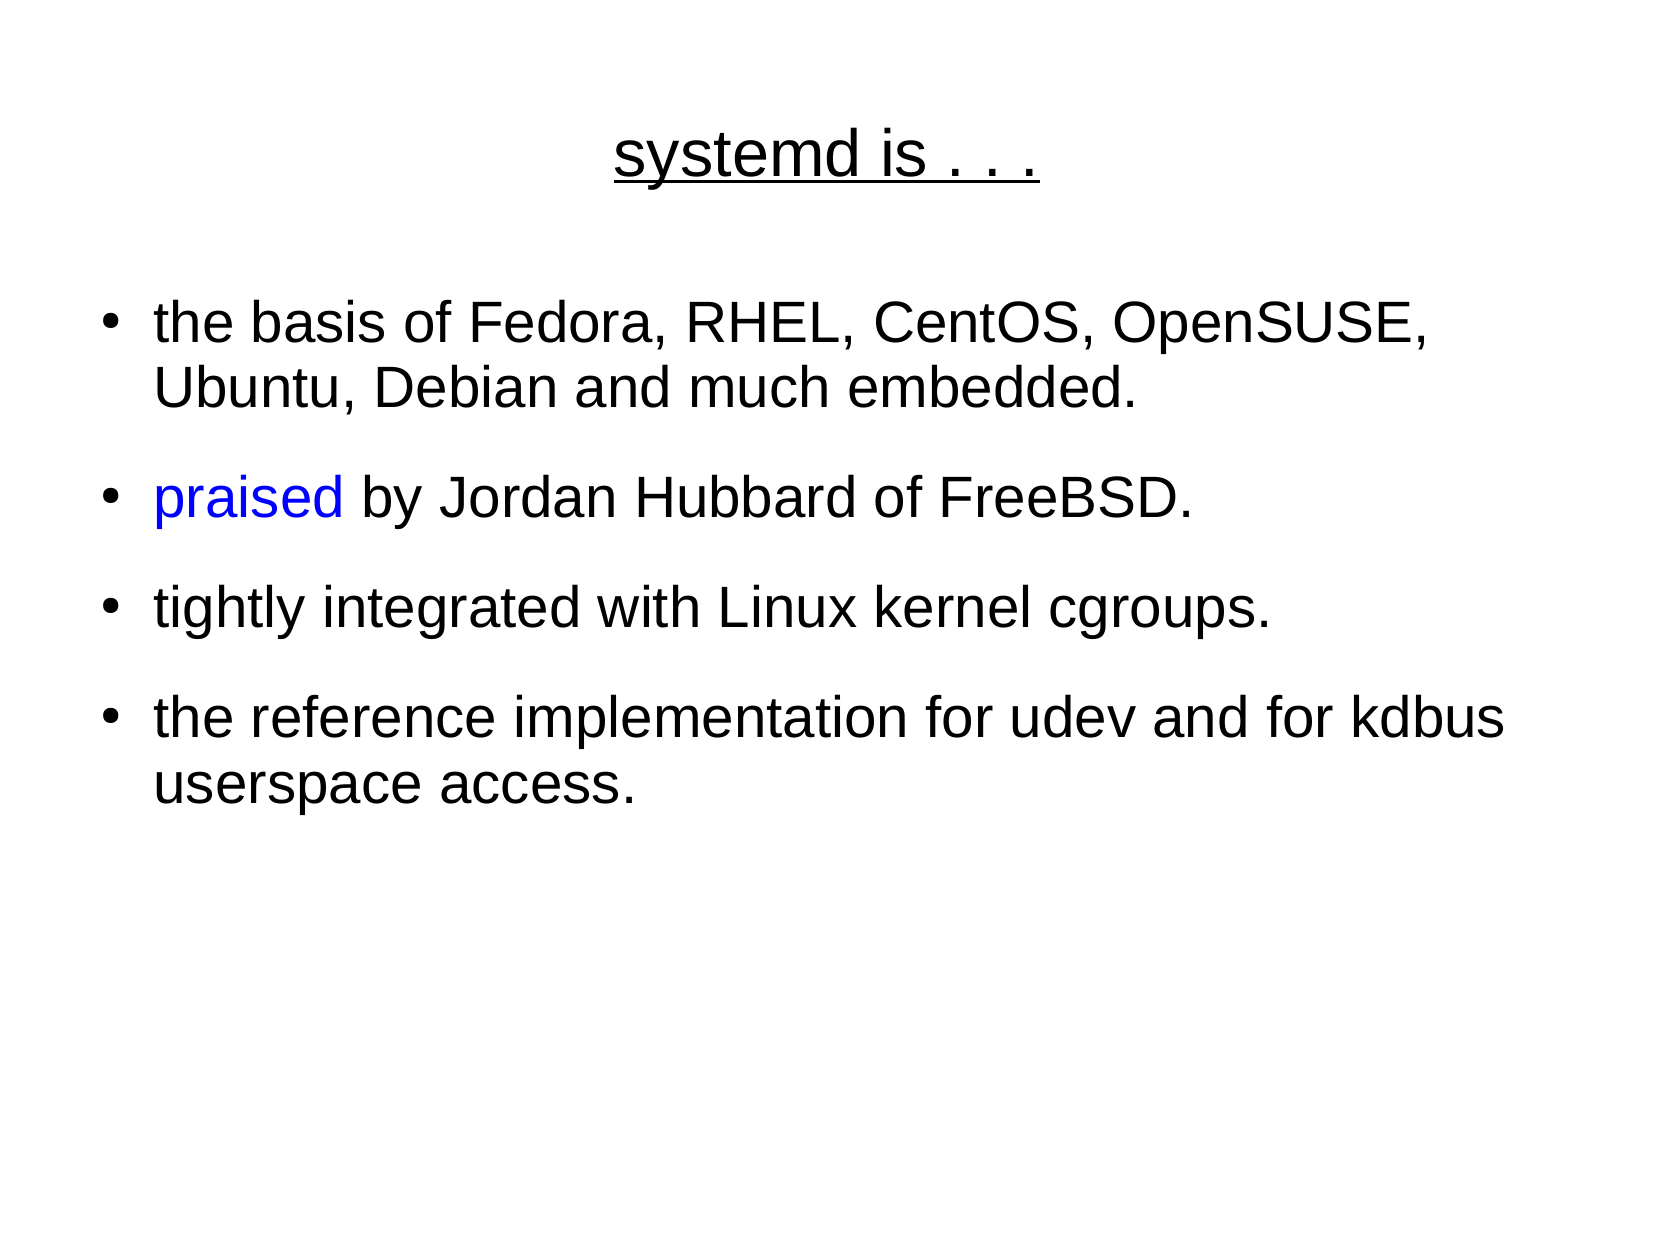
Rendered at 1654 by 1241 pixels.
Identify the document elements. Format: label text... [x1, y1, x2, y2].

title systemd is . . . [82, 49, 1571, 257]
list the basis of Fedora, RHEL, CentOS, OpenSUSE, Ubuntu, Debian and much embedded. praised by Jordan Hubbard of FreeBSD. tightly integrated with Linux kernel cgroups. the reference implementation for udev and for kdbus userspace access. [82, 290, 1561, 856]
